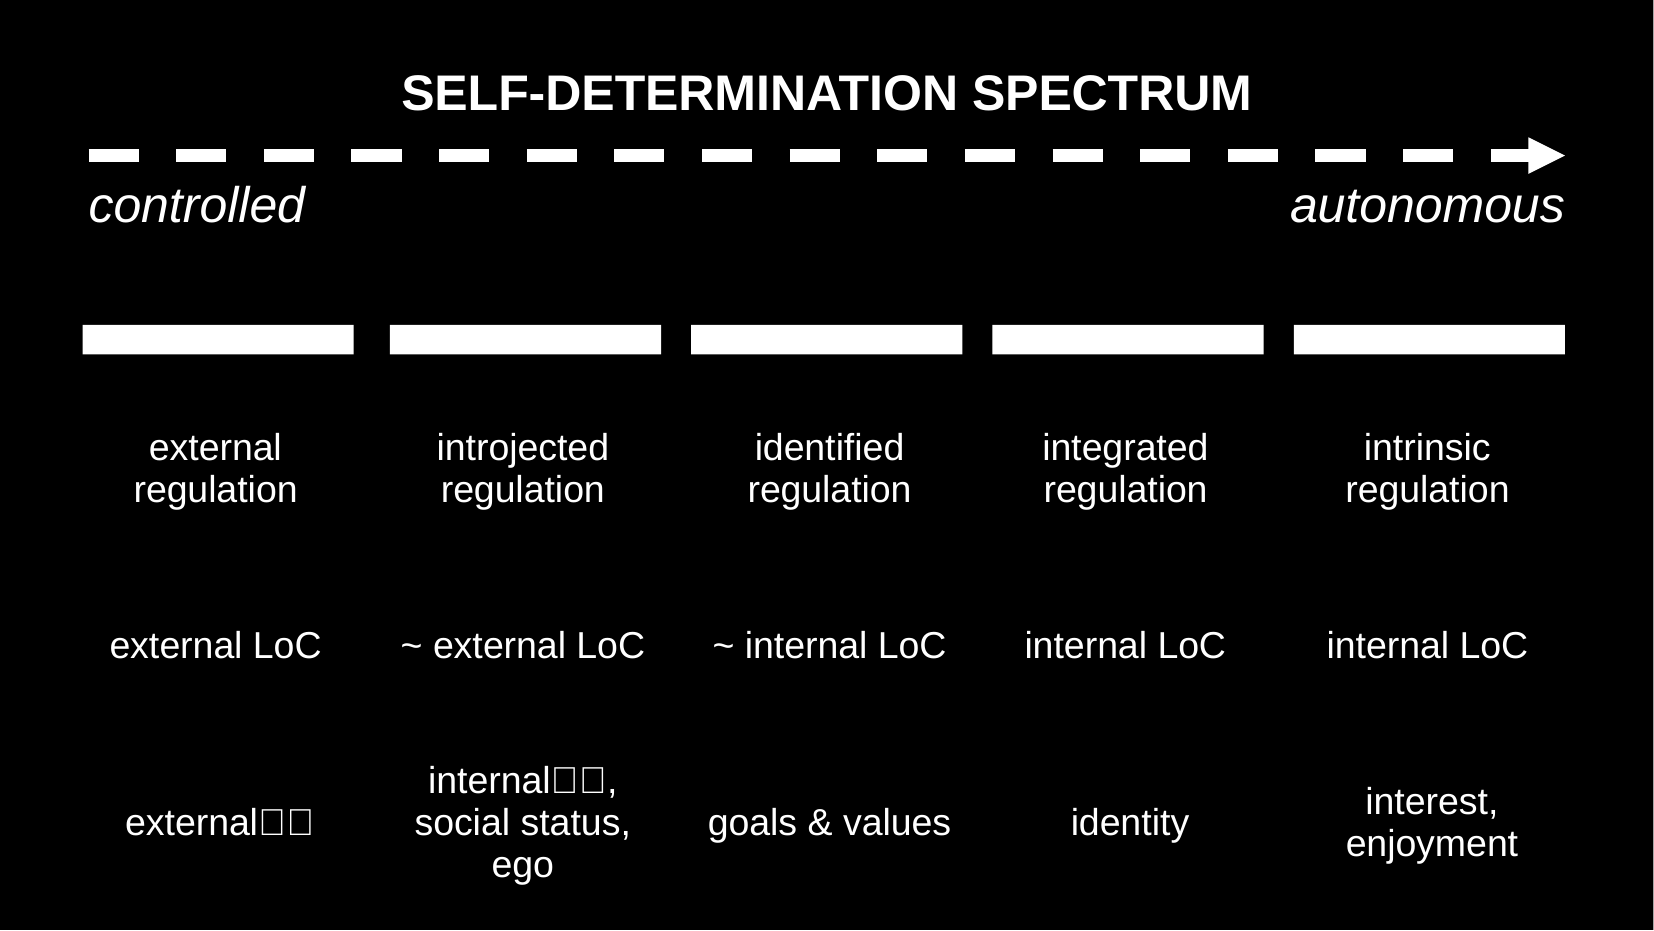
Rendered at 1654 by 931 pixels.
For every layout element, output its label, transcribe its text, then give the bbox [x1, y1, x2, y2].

text_box [691, 324, 963, 355]
list internal LoC [1294, 582, 1561, 709]
list identified regulation [696, 405, 963, 532]
list SELF-DETERMINATION SPECTRUM [324, 29, 1329, 156]
list ~ external LoC [390, 582, 656, 709]
text_box [389, 324, 662, 355]
text_box [82, 324, 354, 355]
list interest, enjoyment [1299, 759, 1565, 886]
list external🥕🏒 [87, 759, 353, 886]
text_box [992, 324, 1264, 355]
list external regulation [82, 405, 349, 532]
list ~ internal LoC [696, 582, 963, 709]
list intrinsic regulation [1294, 405, 1561, 532]
list internal LoC [992, 582, 1259, 709]
list introjected regulation [390, 405, 656, 532]
list controlled [88, 177, 768, 304]
list goals & values [696, 759, 963, 886]
list autonomous [885, 177, 1565, 304]
list integrated regulation [992, 405, 1259, 532]
list external LoC [82, 582, 349, 709]
text_box [1293, 324, 1565, 355]
list internal🥕🏒, social status, ego [390, 759, 656, 886]
list identity [997, 759, 1263, 886]
